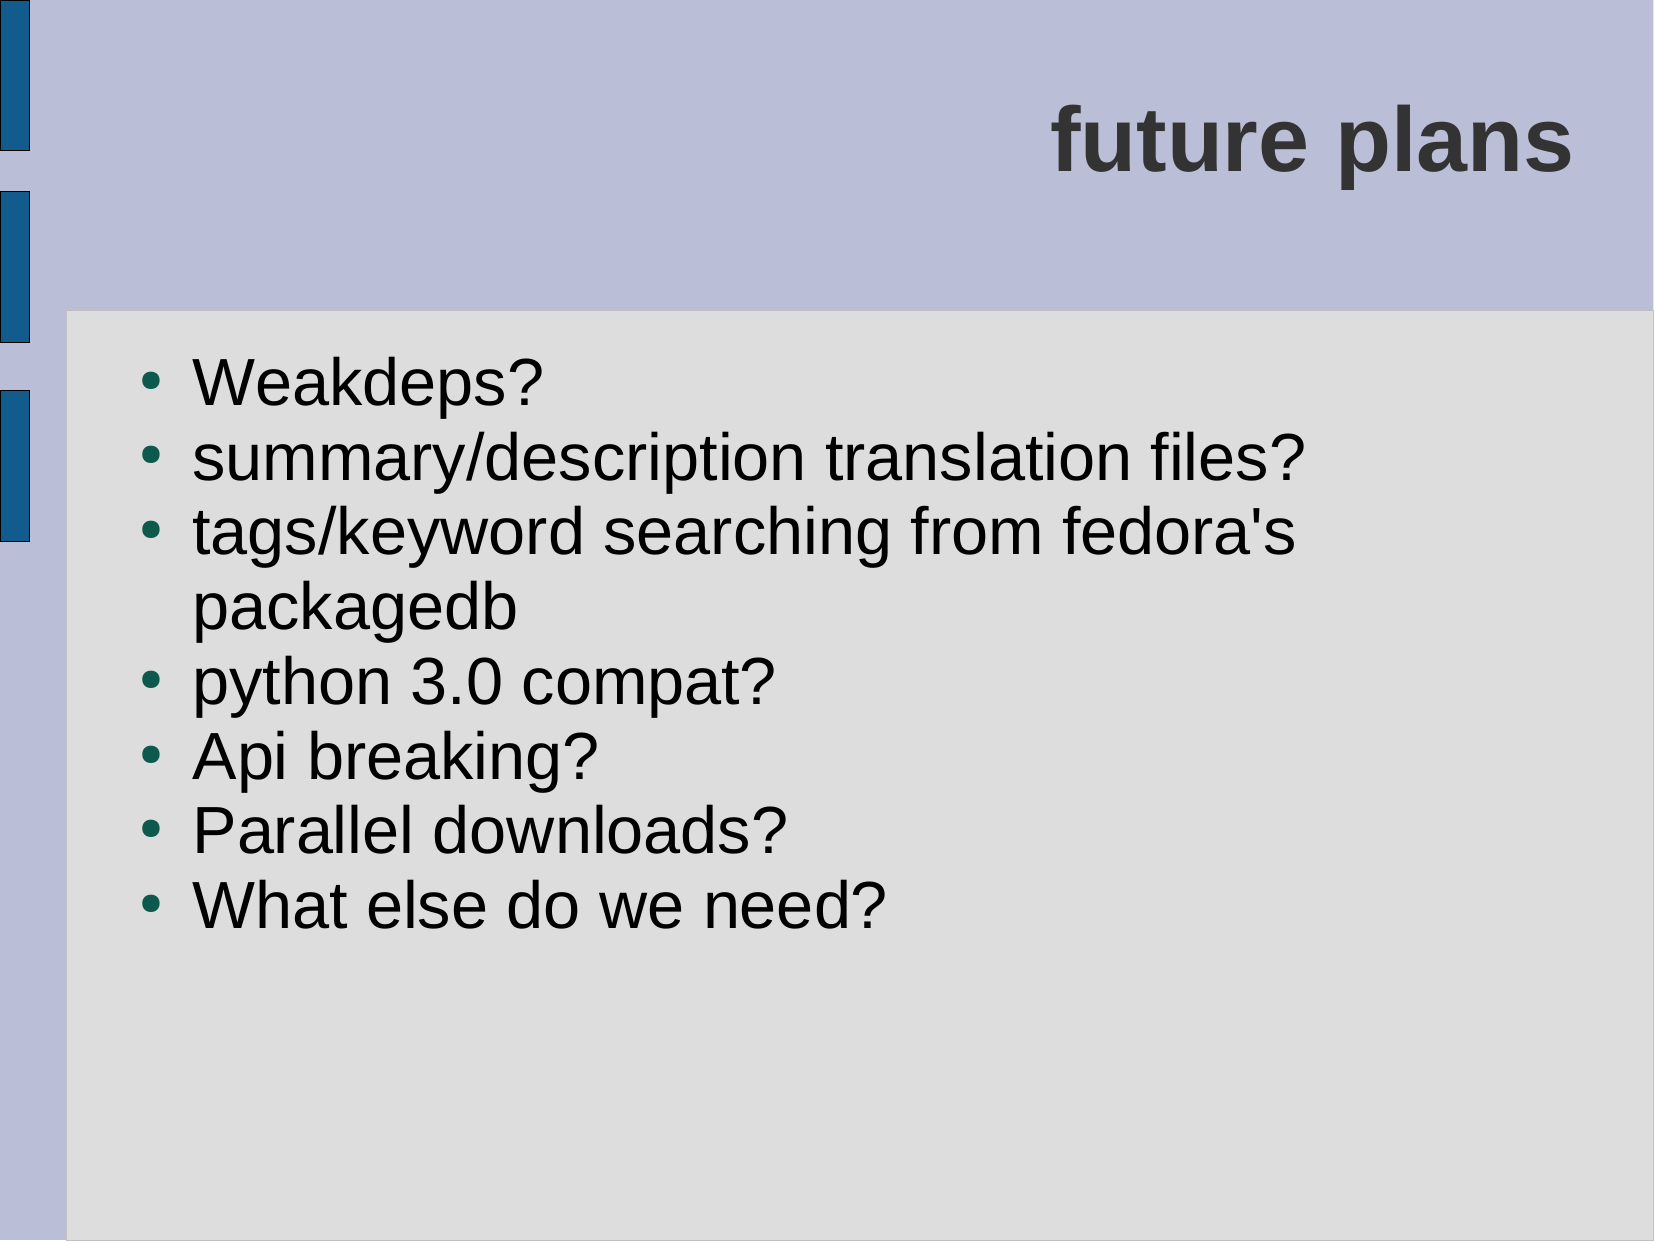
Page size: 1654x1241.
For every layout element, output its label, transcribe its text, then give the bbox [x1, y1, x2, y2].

title future plans [121, 88, 1576, 191]
list Weakdeps? summary/description translation files? tags/keyword searching from fedora's packagedb python 3.0 compat? Api breaking? Parallel downloads? What else do we need? [121, 344, 1534, 1127]
list [112, 337, 1529, 1127]
